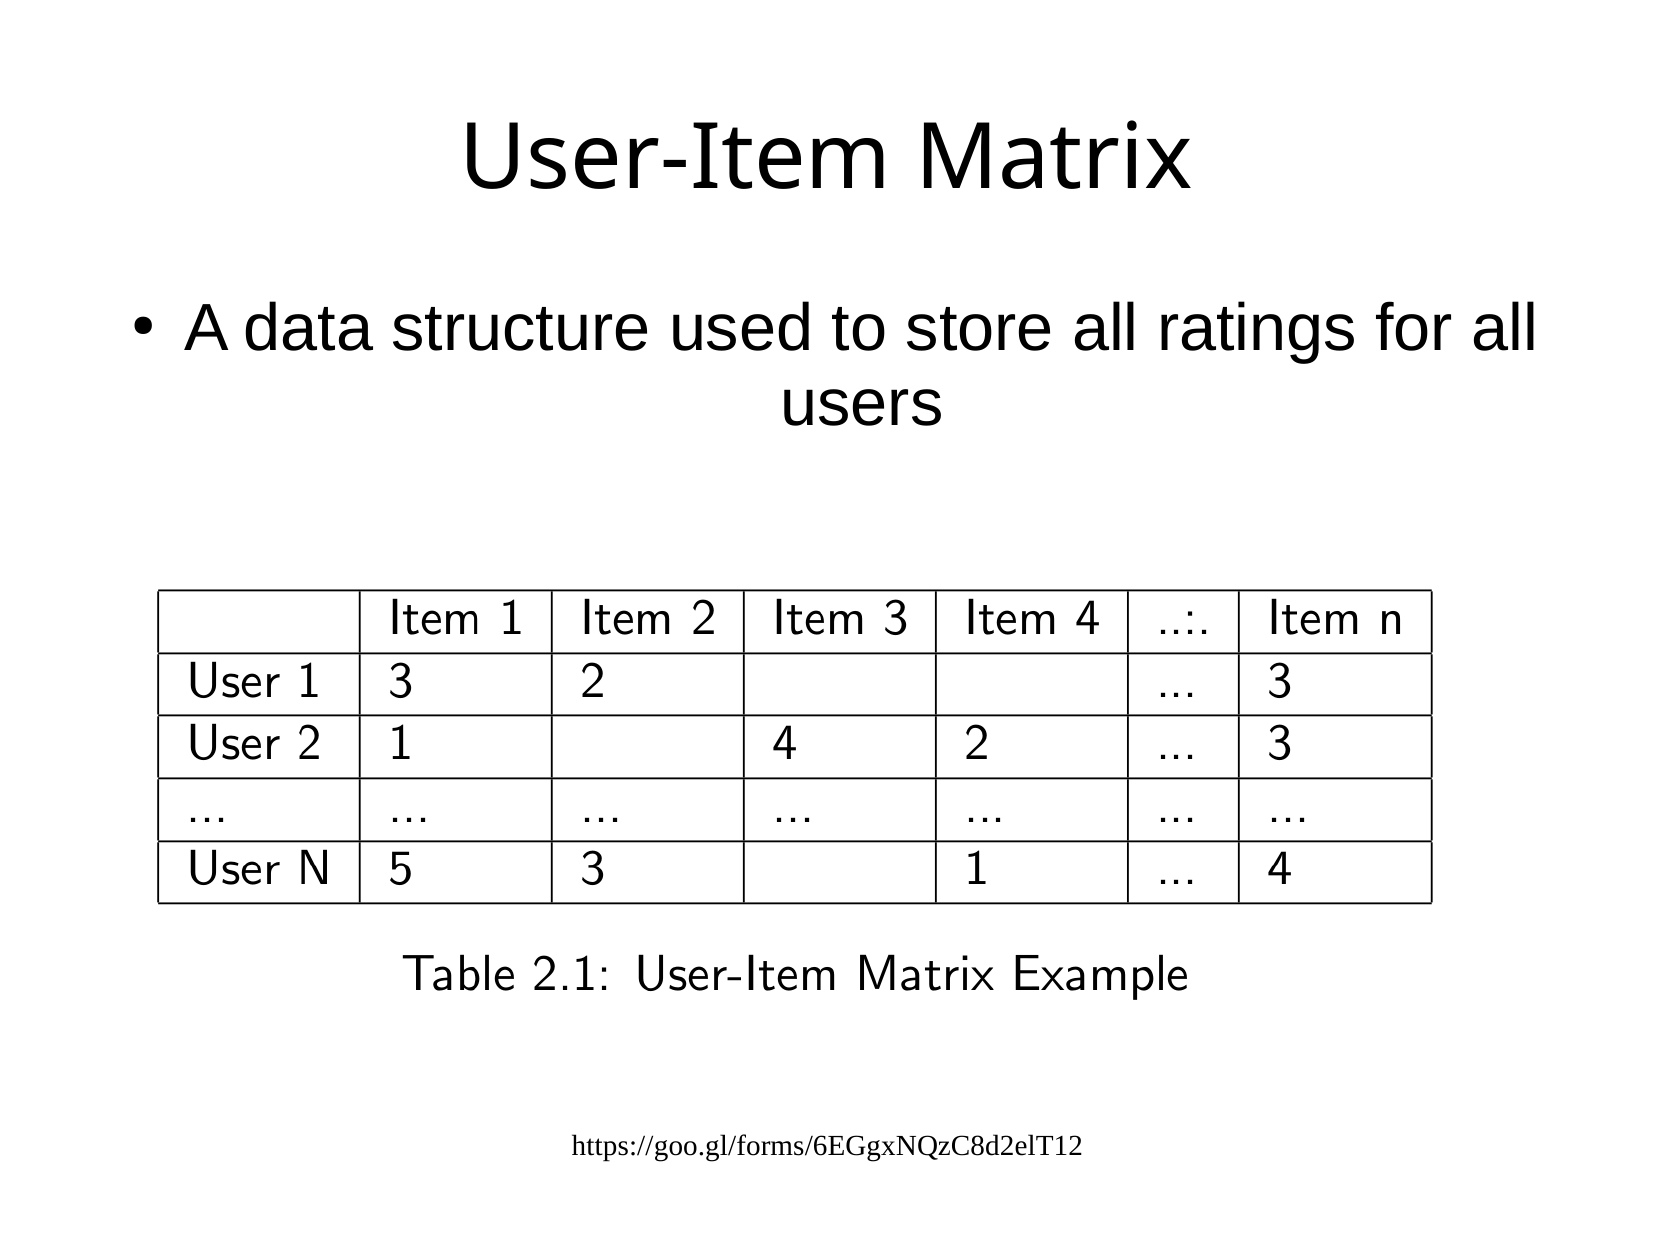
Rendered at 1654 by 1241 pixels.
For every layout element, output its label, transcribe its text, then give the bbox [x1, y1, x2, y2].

picture [129, 533, 1512, 1032]
list A data structure used to store all ratings for all users [82, 290, 1571, 1010]
title User-Item Matrix [82, 49, 1571, 257]
